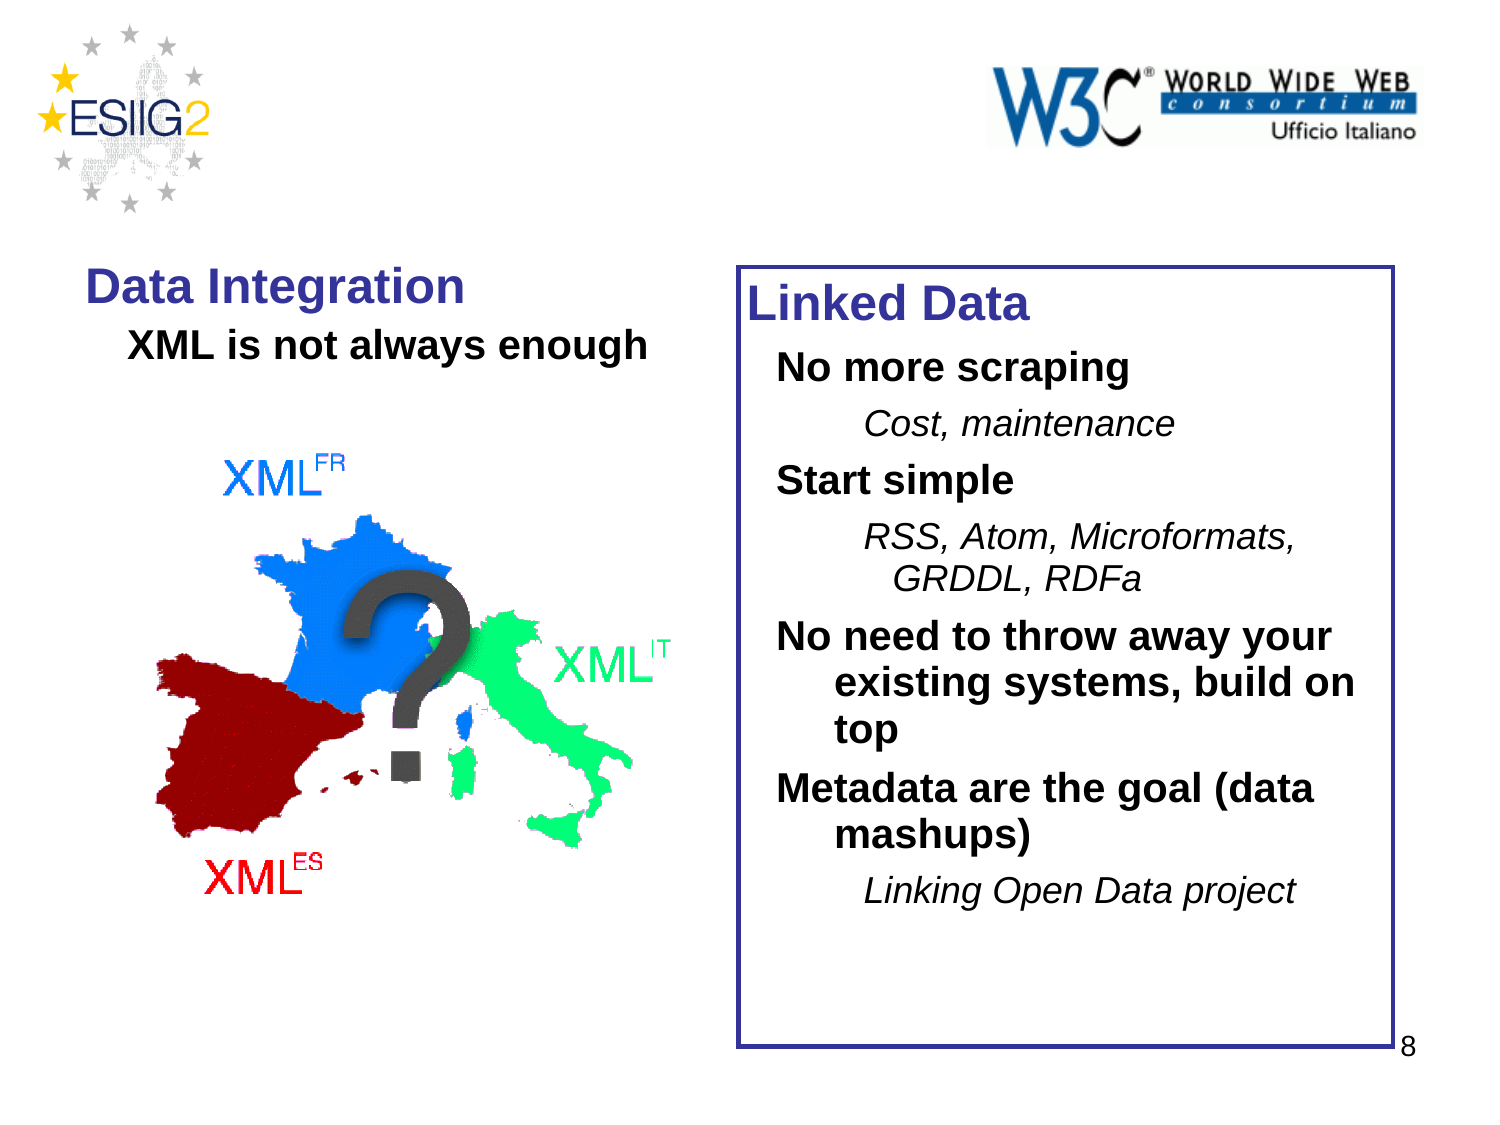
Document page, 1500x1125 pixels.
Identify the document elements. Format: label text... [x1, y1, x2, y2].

picture [100, 420, 827, 920]
list Data Integration XML is not always enough [76, 255, 732, 1035]
picture [986, 66, 1424, 148]
list Linked Data No more scraping Cost, maintenance Start simple RSS, Atom, Microformats, GRDDL, RDFa No need to throw away your existing systems, build on top Metadata are the goal (data mashups) Linking Open Data project [738, 267, 1393, 1047]
picture [35, 23, 211, 214]
text_box <numero> [1382, 1019, 1435, 1070]
